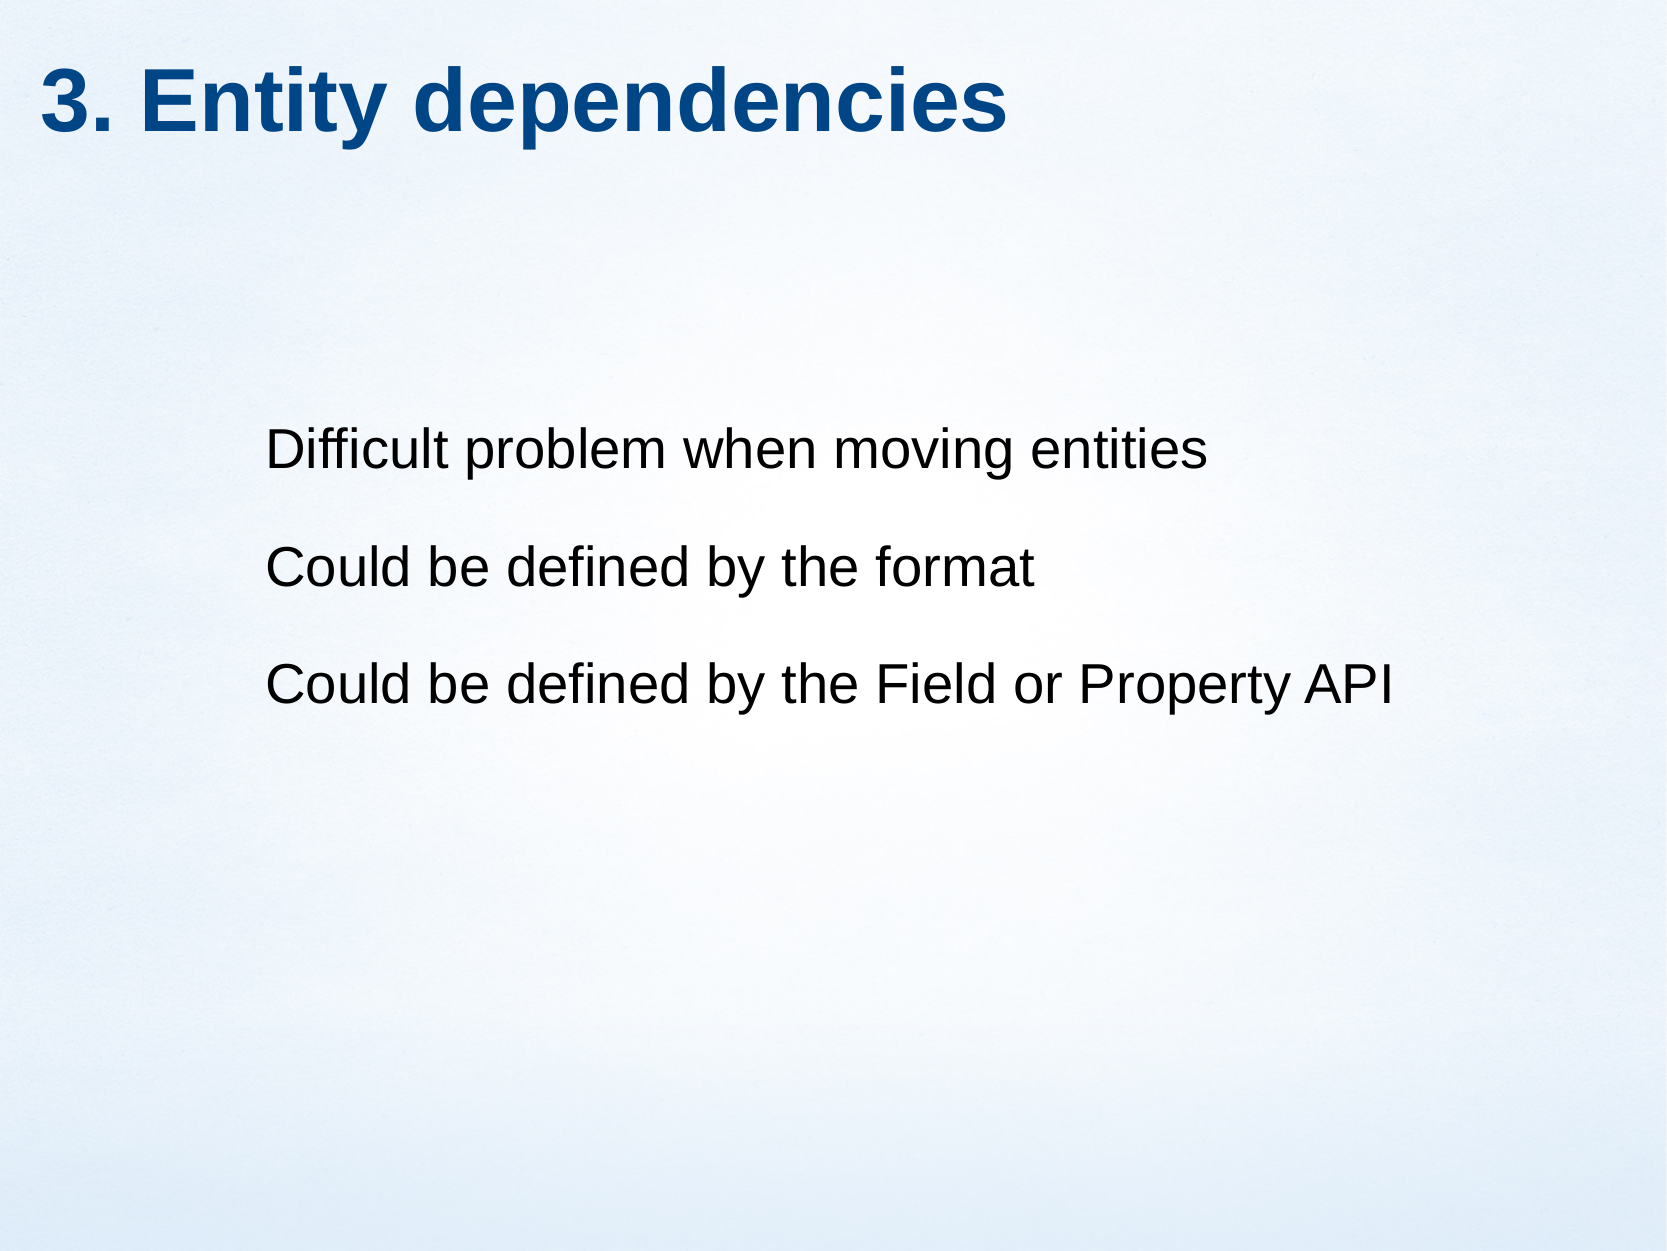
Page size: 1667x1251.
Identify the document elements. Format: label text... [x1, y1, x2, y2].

list Difficult problem when moving entities Could be defined by the format Could be defined by the Field or Property API [265, 412, 1667, 976]
title 3. Entity dependencies [40, 50, 1627, 201]
picture [0, 0, 1667, 1251]
